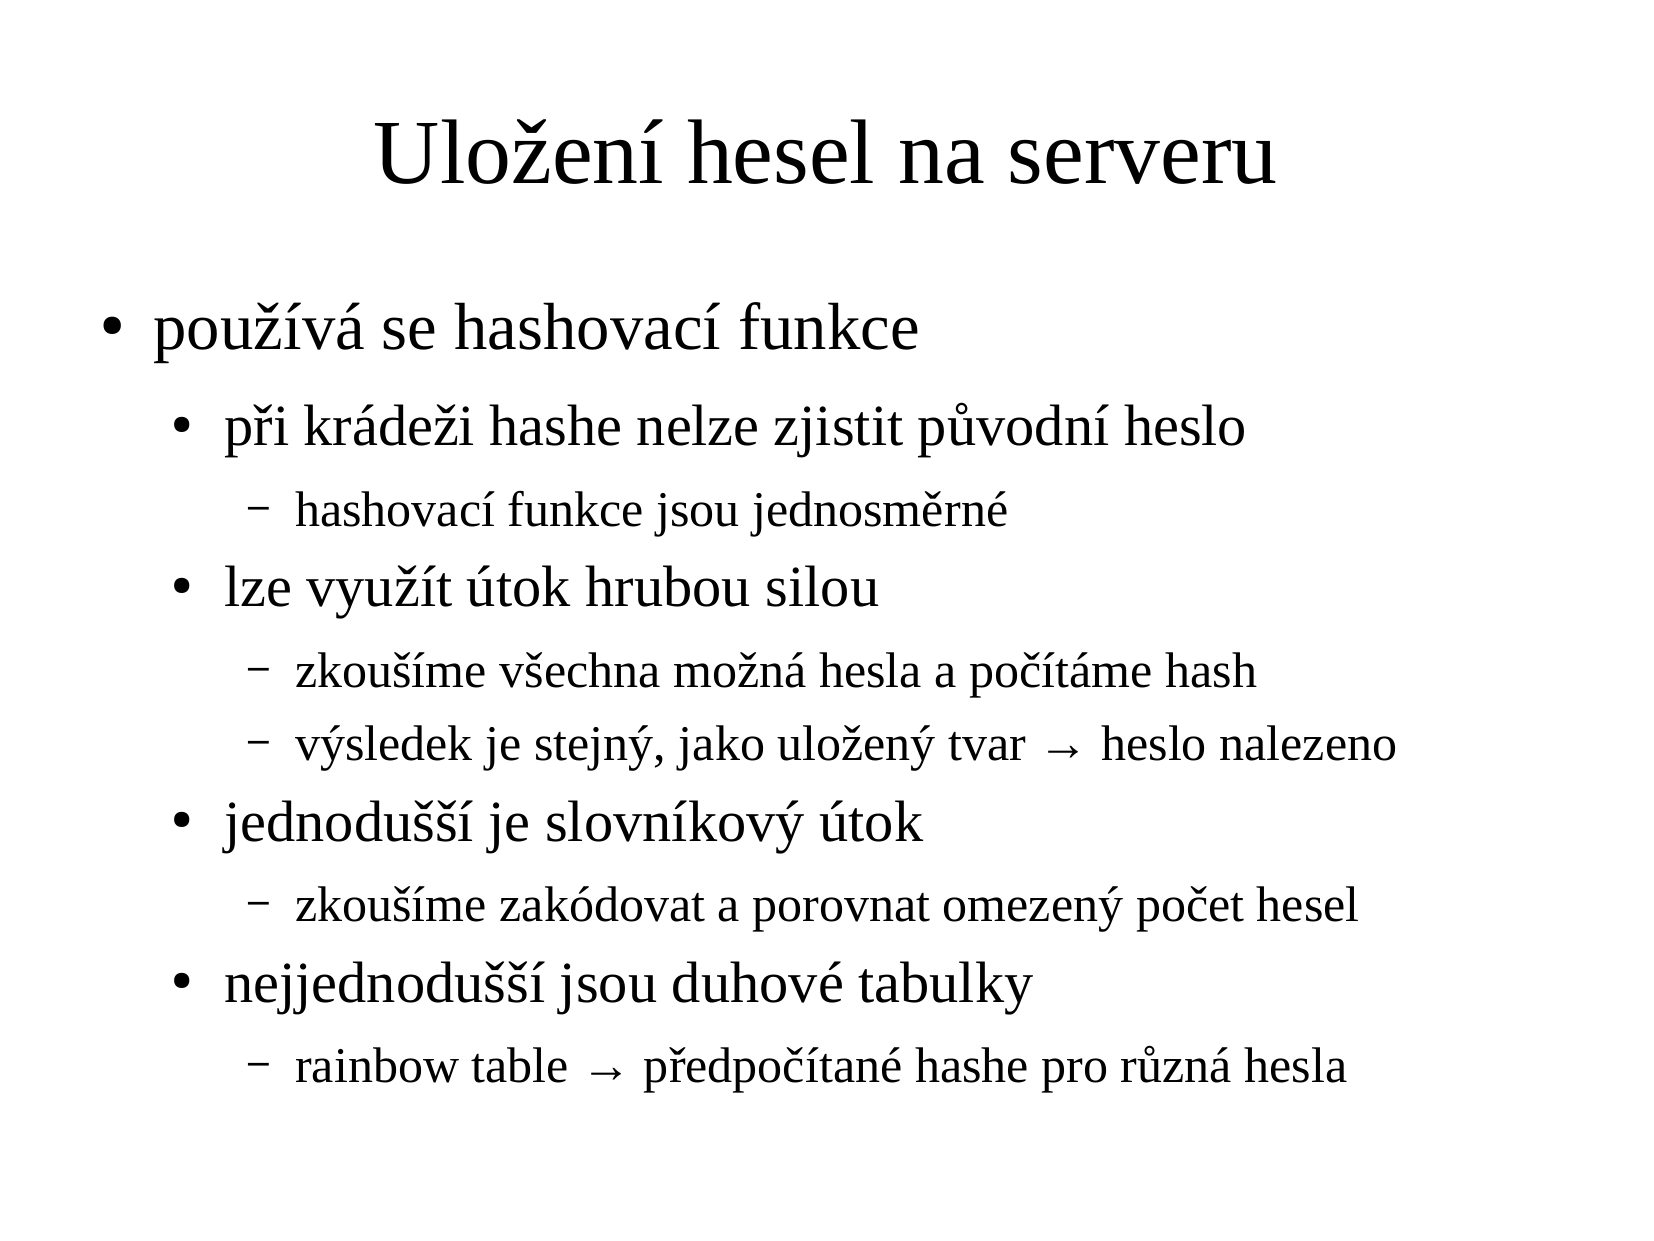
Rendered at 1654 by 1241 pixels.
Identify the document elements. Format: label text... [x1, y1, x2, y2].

list používá se hashovací funkce při krádeži hashe nelze zjistit původní heslo hashovací funkce jsou jednosměrné lze využít útok hrubou silou zkoušíme všechna možná hesla a počítáme hash výsledek je stejný, jako uložený tvar → heslo nalezeno jednodušší je slovníkový útok zkoušíme zakódovat a porovnat omezený počet hesel nejjednodušší jsou duhové tabulky rainbow table → předpočítané hashe pro různá hesla [82, 290, 1571, 1109]
title Uložení hesel na serveru [82, 49, 1571, 257]
